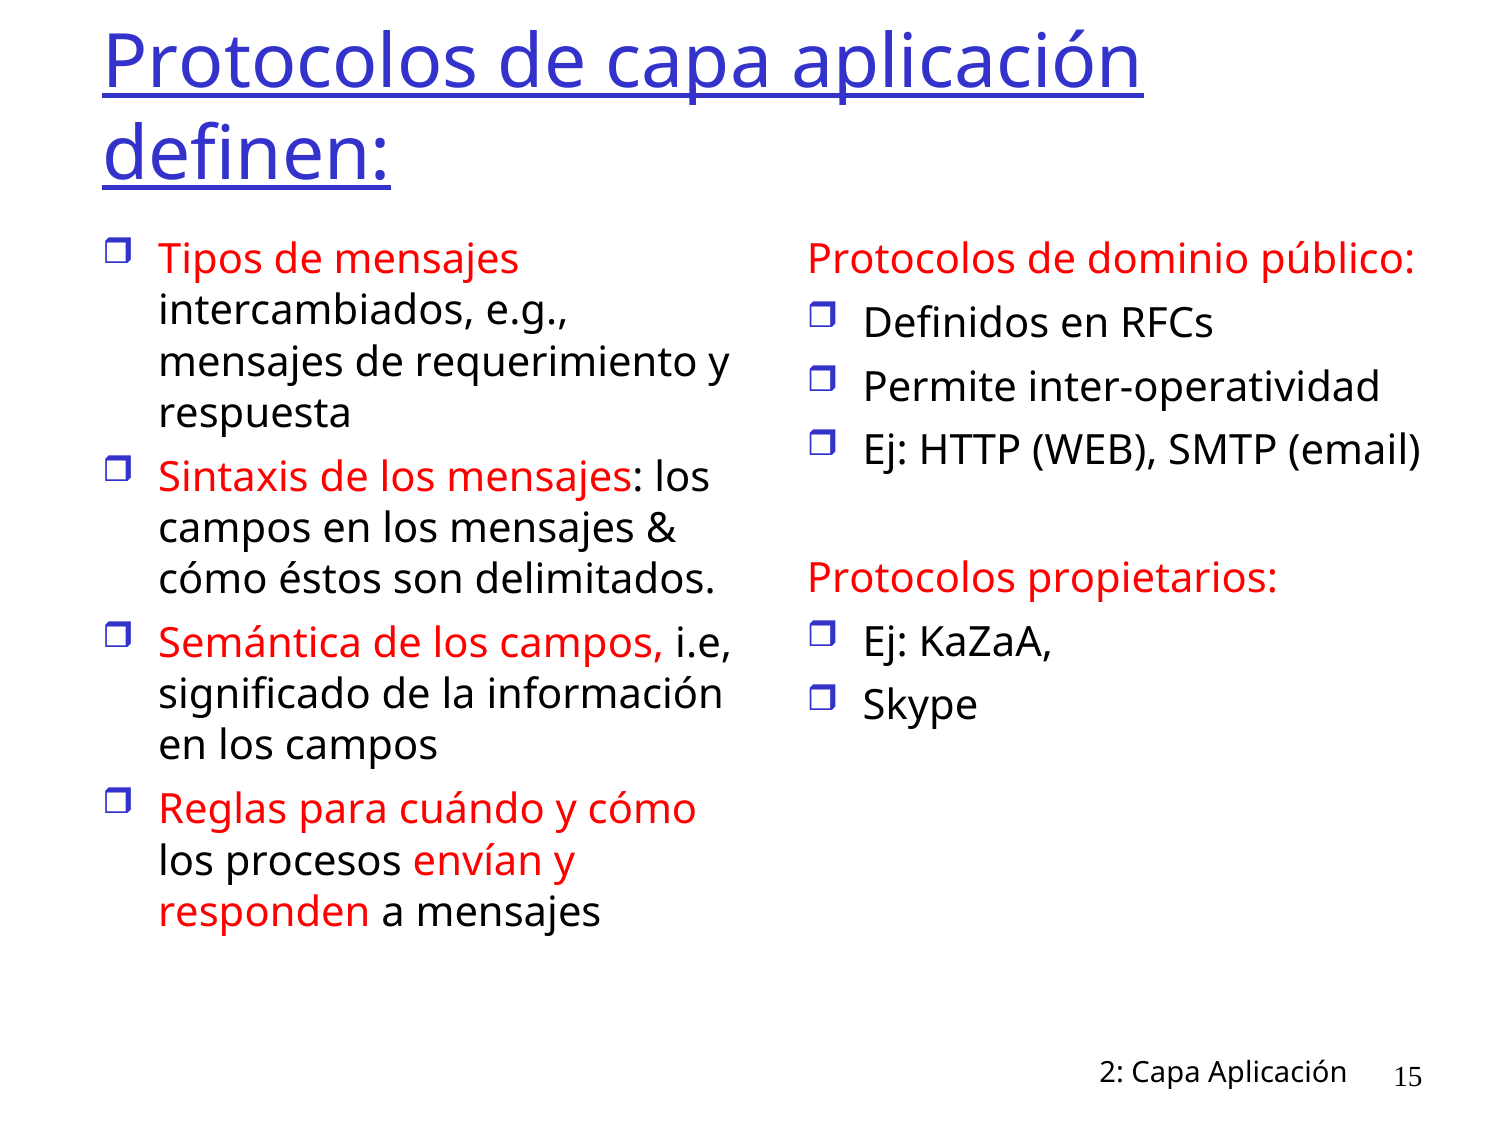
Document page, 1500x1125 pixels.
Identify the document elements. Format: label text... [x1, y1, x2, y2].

title Protocolos de capa aplicación definen: [87, 14, 1463, 197]
list Protocolos de dominio público: Definidos en RFCs Permite inter-operatividad Ej: HTTP (WEB), SMTP (email) Protocolos propietarios: Ej: KaZaA, Skype [792, 224, 1464, 1066]
list Tipos de mensajes intercambiados, e.g., mensajes de requerimiento y respuesta Sintaxis de los mensajes: los campos en los mensajes & cómo éstos son delimitados. Semántica de los campos, i.e, significado de la información en los campos Reglas para cuándo y cómo los procesos envían y responden a mensajes [87, 224, 759, 1066]
